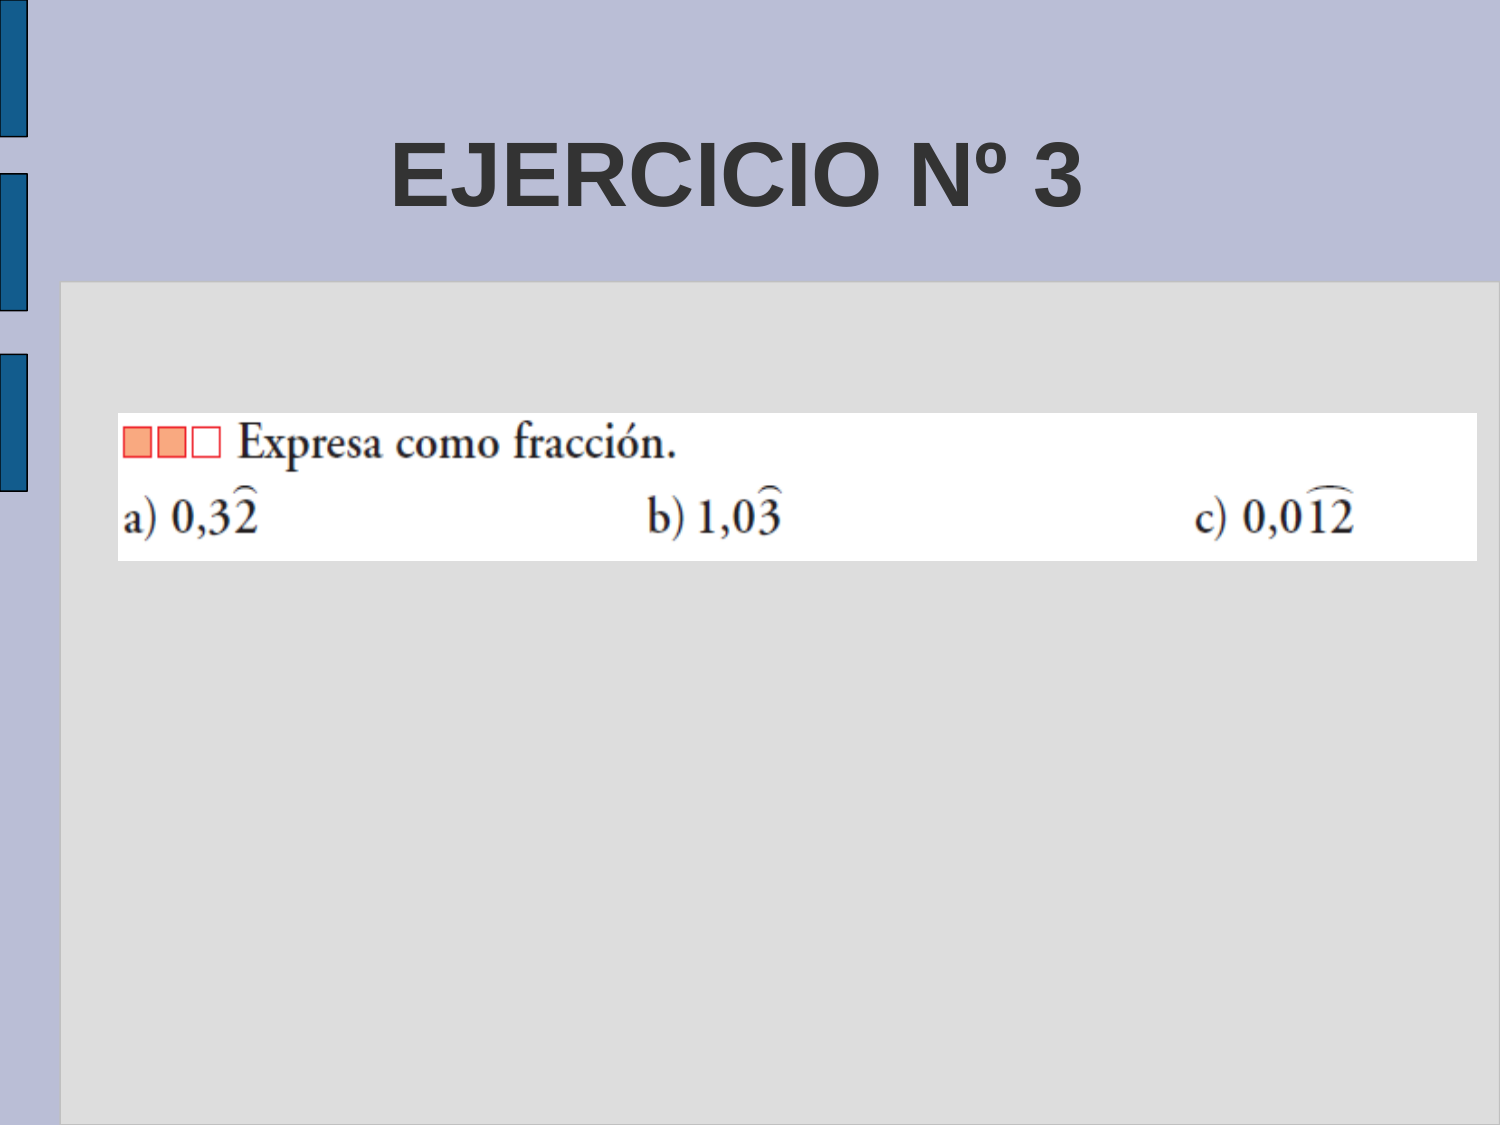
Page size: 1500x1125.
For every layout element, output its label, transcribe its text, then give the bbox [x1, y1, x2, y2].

picture [118, 413, 1477, 562]
title EJERCICIO Nº 3 [110, 80, 1391, 271]
